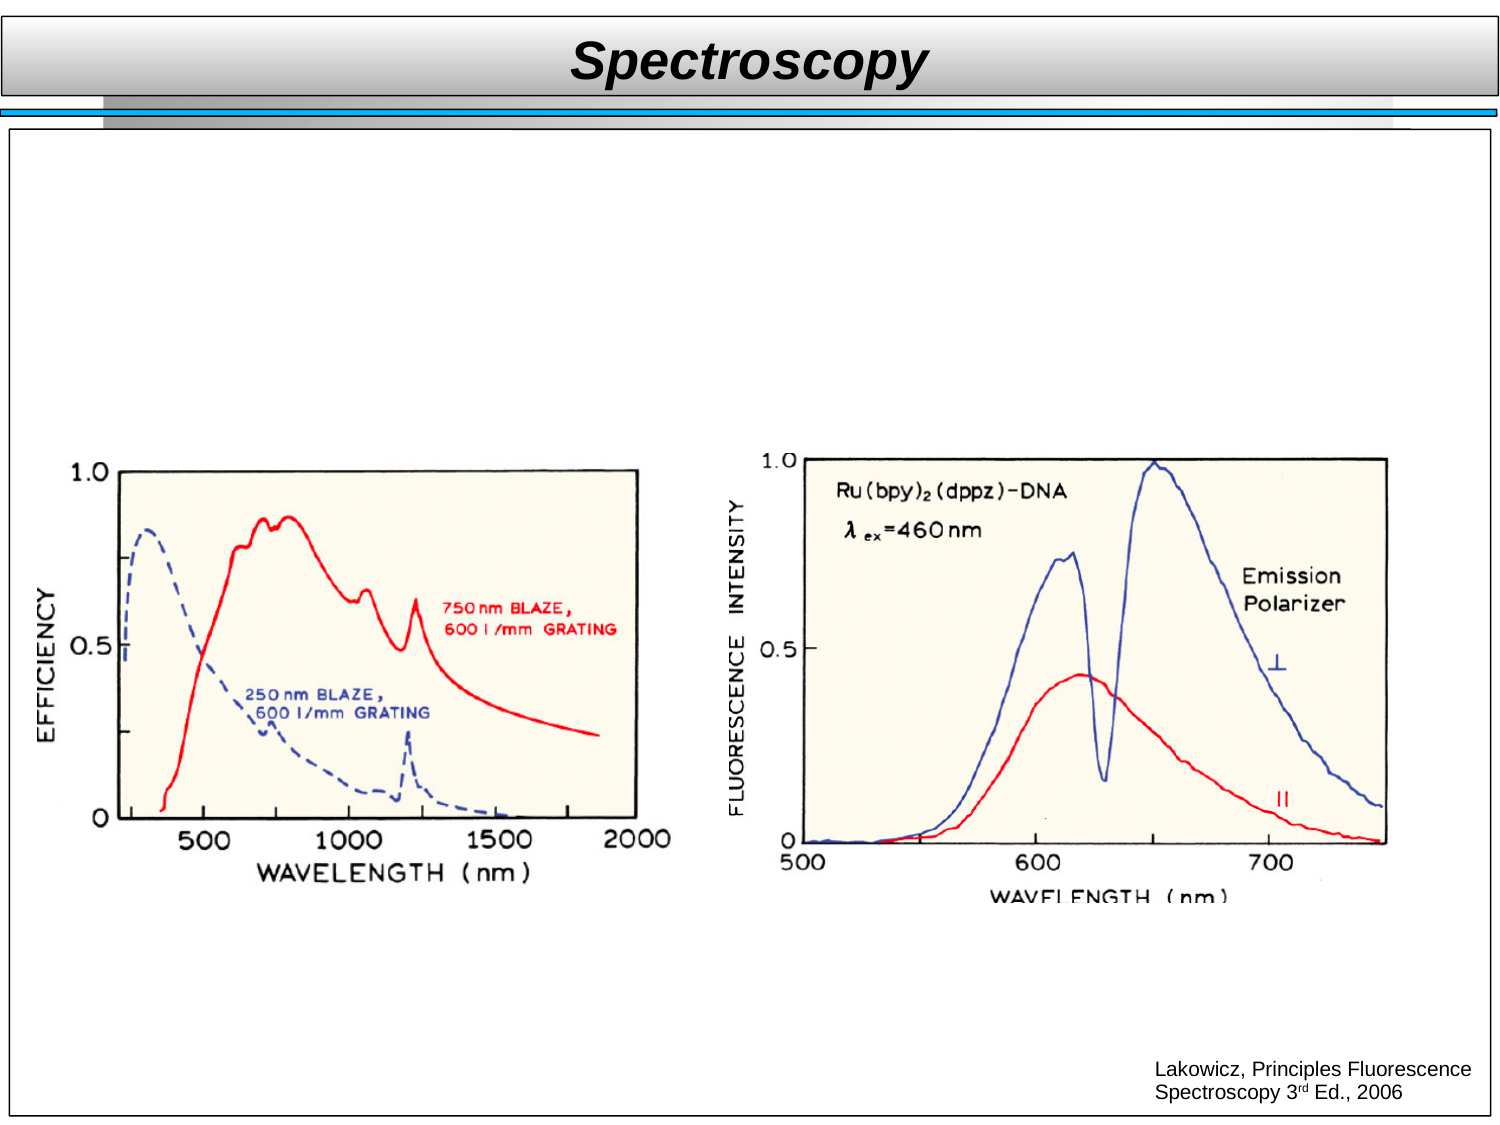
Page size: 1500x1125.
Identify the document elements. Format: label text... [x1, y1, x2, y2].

text_box [0, 109, 1497, 117]
text_box [9, 129, 1491, 1116]
text_box Spectroscopy [1, 16, 1499, 96]
picture [729, 453, 1405, 903]
picture [37, 462, 679, 888]
text_box Lakowicz, Principles Fluorescence Spectroscopy 3rd Ed., 2006 [1140, 1050, 1490, 1113]
